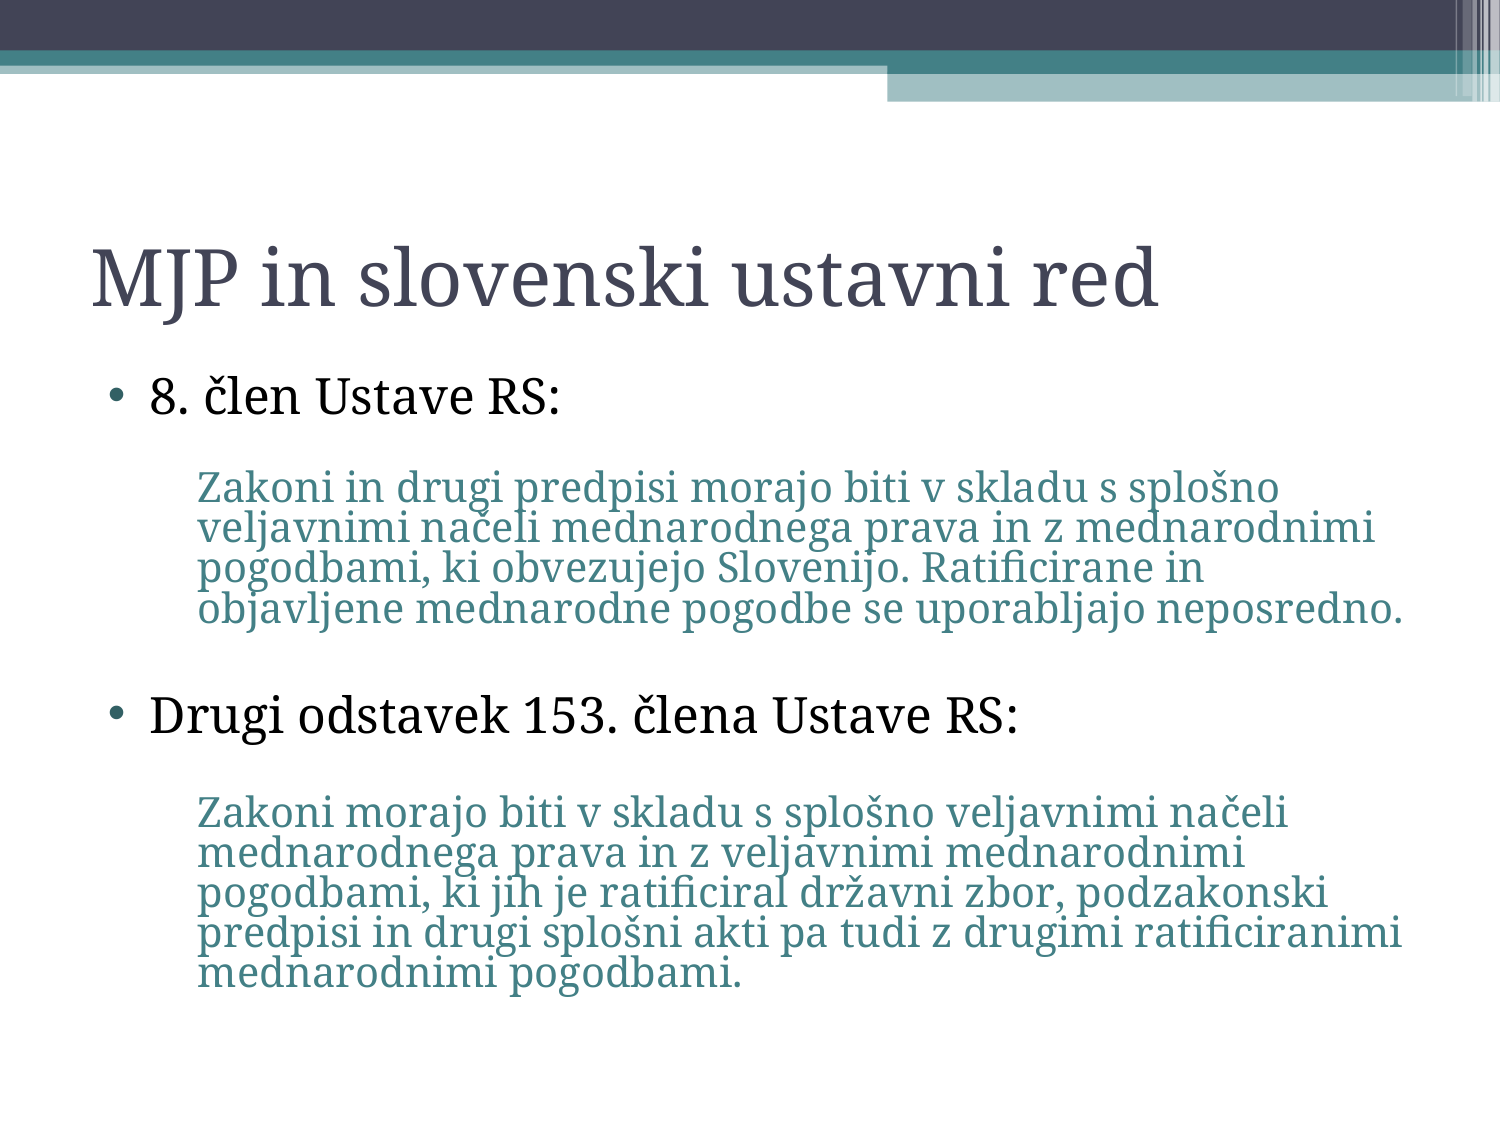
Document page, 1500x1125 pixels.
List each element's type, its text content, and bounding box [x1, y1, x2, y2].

title MJP in slovenski ustavni red [75, 187, 1426, 363]
list 8. člen Ustave RS: Zakoni in drugi predpisi morajo biti v skladu s splošno veljavnimi načeli mednarodnega prava in z mednarodnimi pogodbami, ki obvezujejo Slovenijo. Ratificirane in objavljene mednarodne pogodbe se uporabljajo neposredno. Drugi odstavek 153. člena Ustave RS: Zakoni morajo biti v skladu s splošno veljavnimi načeli mednarodnega prava in z veljavnimi mednarodnimi pogodbami, ki jih je ratificiral državni zbor, podzakonski predpisi in drugi splošni akti pa tudi z drugimi ratificiranimi mednarodnimi pogodbami. [75, 369, 1426, 1124]
